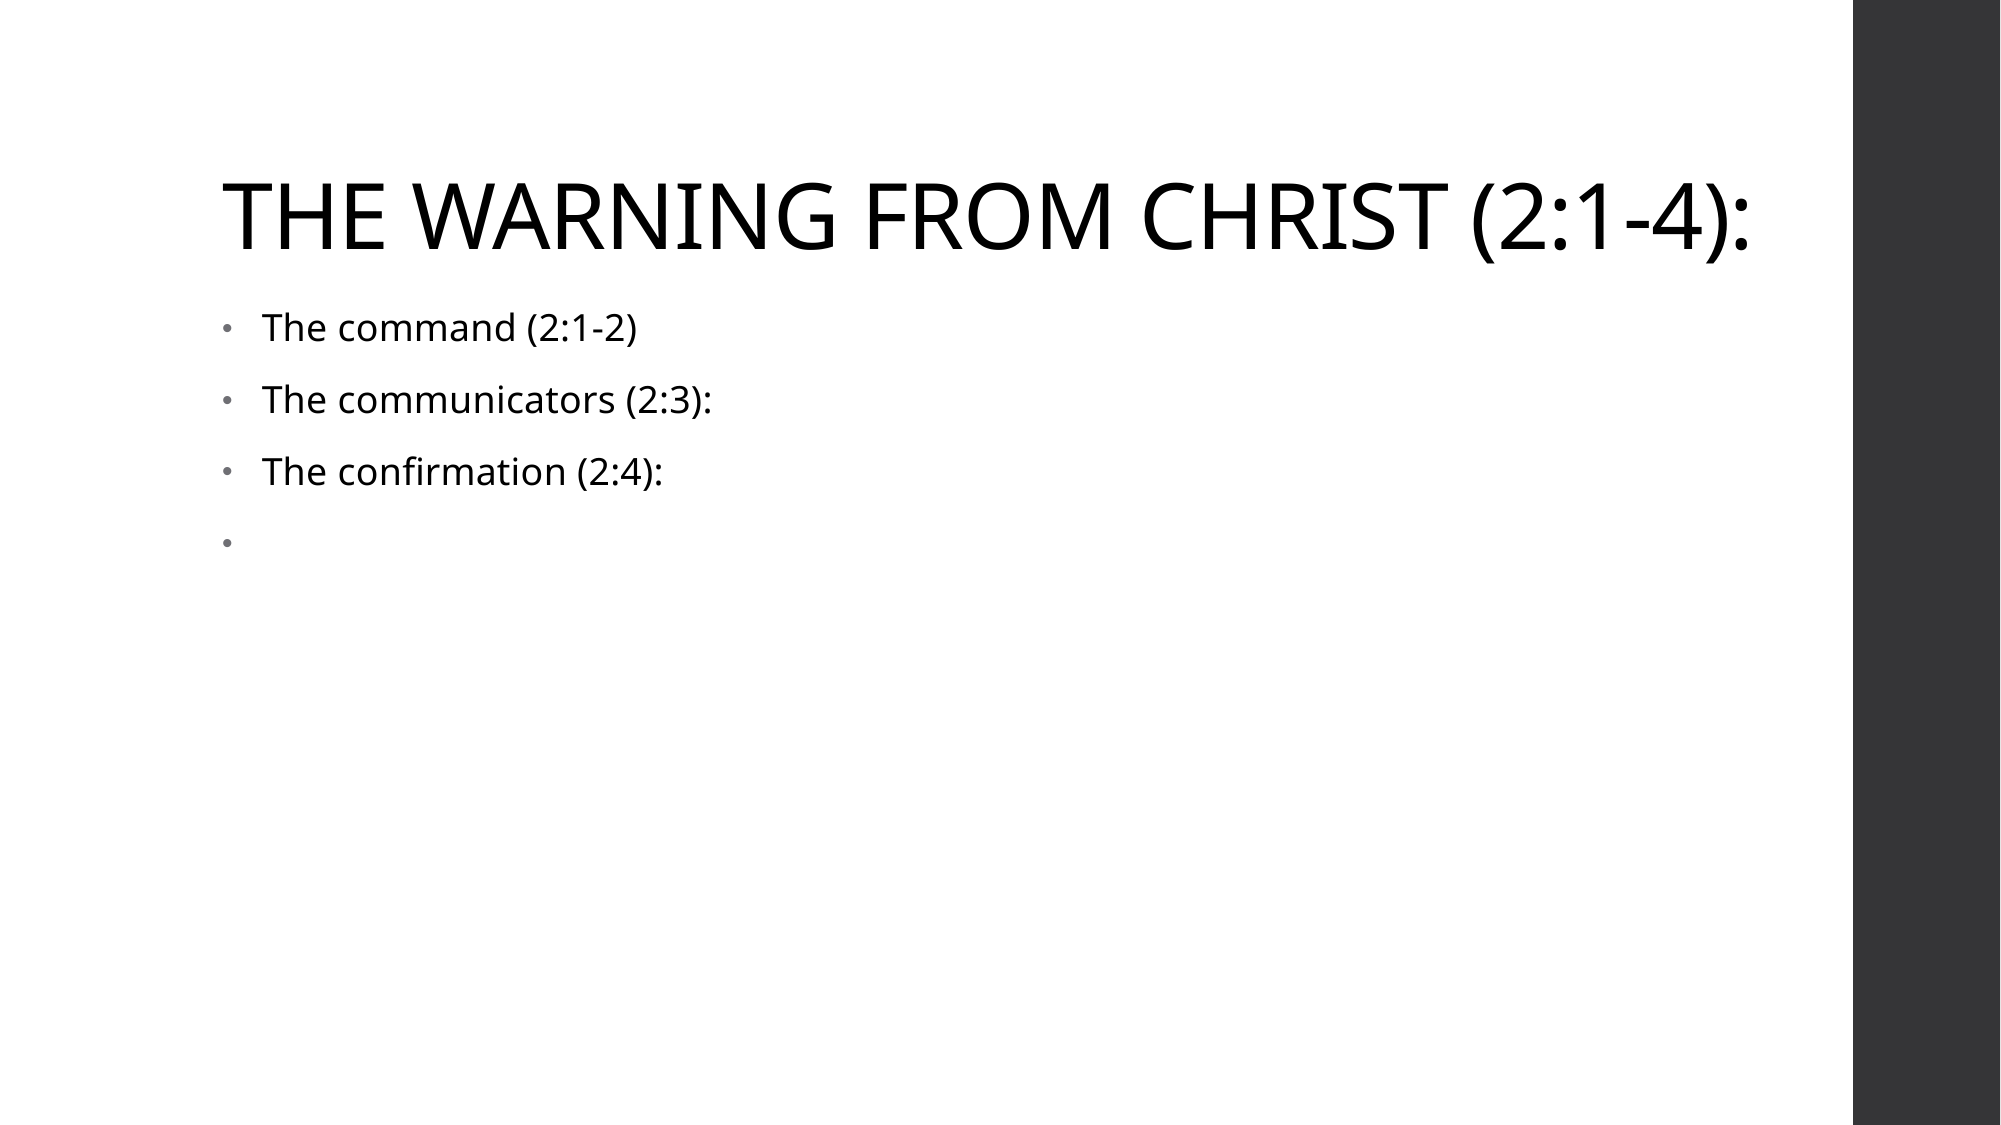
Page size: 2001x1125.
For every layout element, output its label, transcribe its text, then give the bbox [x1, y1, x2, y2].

title THE WARNING FROM CHRIST (2:1-4): [206, 60, 1797, 278]
list The command (2:1-2) The communicators (2:3): The confirmation (2:4): [206, 299, 1617, 1014]
